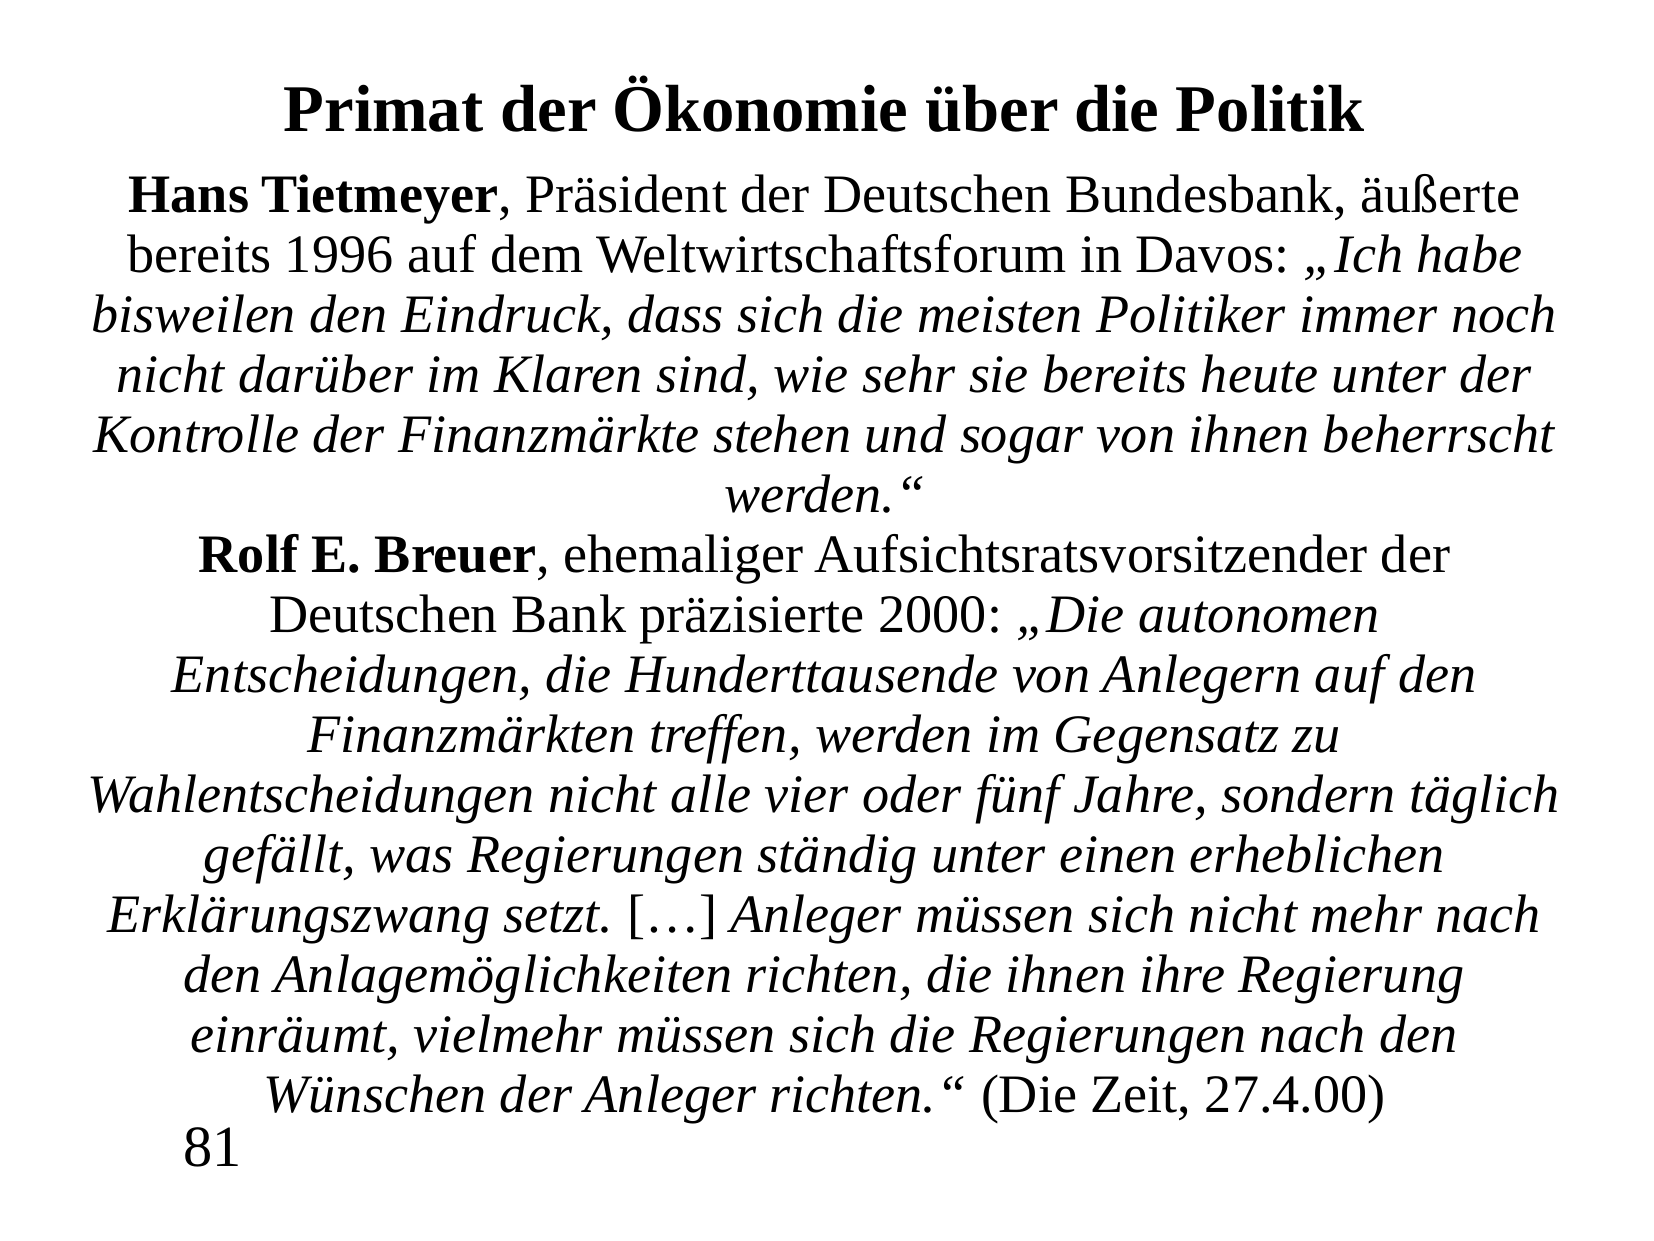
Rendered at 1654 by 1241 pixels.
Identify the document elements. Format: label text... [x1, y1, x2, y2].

text_box <Foliennummer> [0, 1106, 432, 1214]
text_box Primat der Ökonomie über die Politik Hans Tietmeyer, Präsident der Deutschen Bundesbank, äußerte bereits 1996 auf dem Weltwirtschaftsforum in Davos: „Ich habe bisweilen den Eindruck, dass sich die meisten Politiker immer noch nicht darüber im Klaren sind, wie sehr sie bereits heute unter der Kontrolle der Finanzmärkte stehen und sogar von ihnen beherrscht werden.“ Rolf E. Breuer, ehemaliger Aufsichtsratsvorsitzender der Deutschen Bank präzisierte 2000: „Die autonomen Entscheidungen, die Hunderttausende von Anlegern auf den Finanzmärkten treffen, werden im Gegensatz zu Wahlentscheidungen nicht alle vier oder fünf Jahre, sondern täglich gefällt, was Regierungen ständig unter einen erheblichen Erklärungszwang setzt. […] Anleger müssen sich nicht mehr nach den Anlagemöglichkeiten richten, die ihnen ihre Regierung einräumt, vielmehr müssen sich die Regierungen nach den Wünschen der Anleger richten.“ (Die Zeit, 27.4.00) [73, 64, 1581, 1136]
